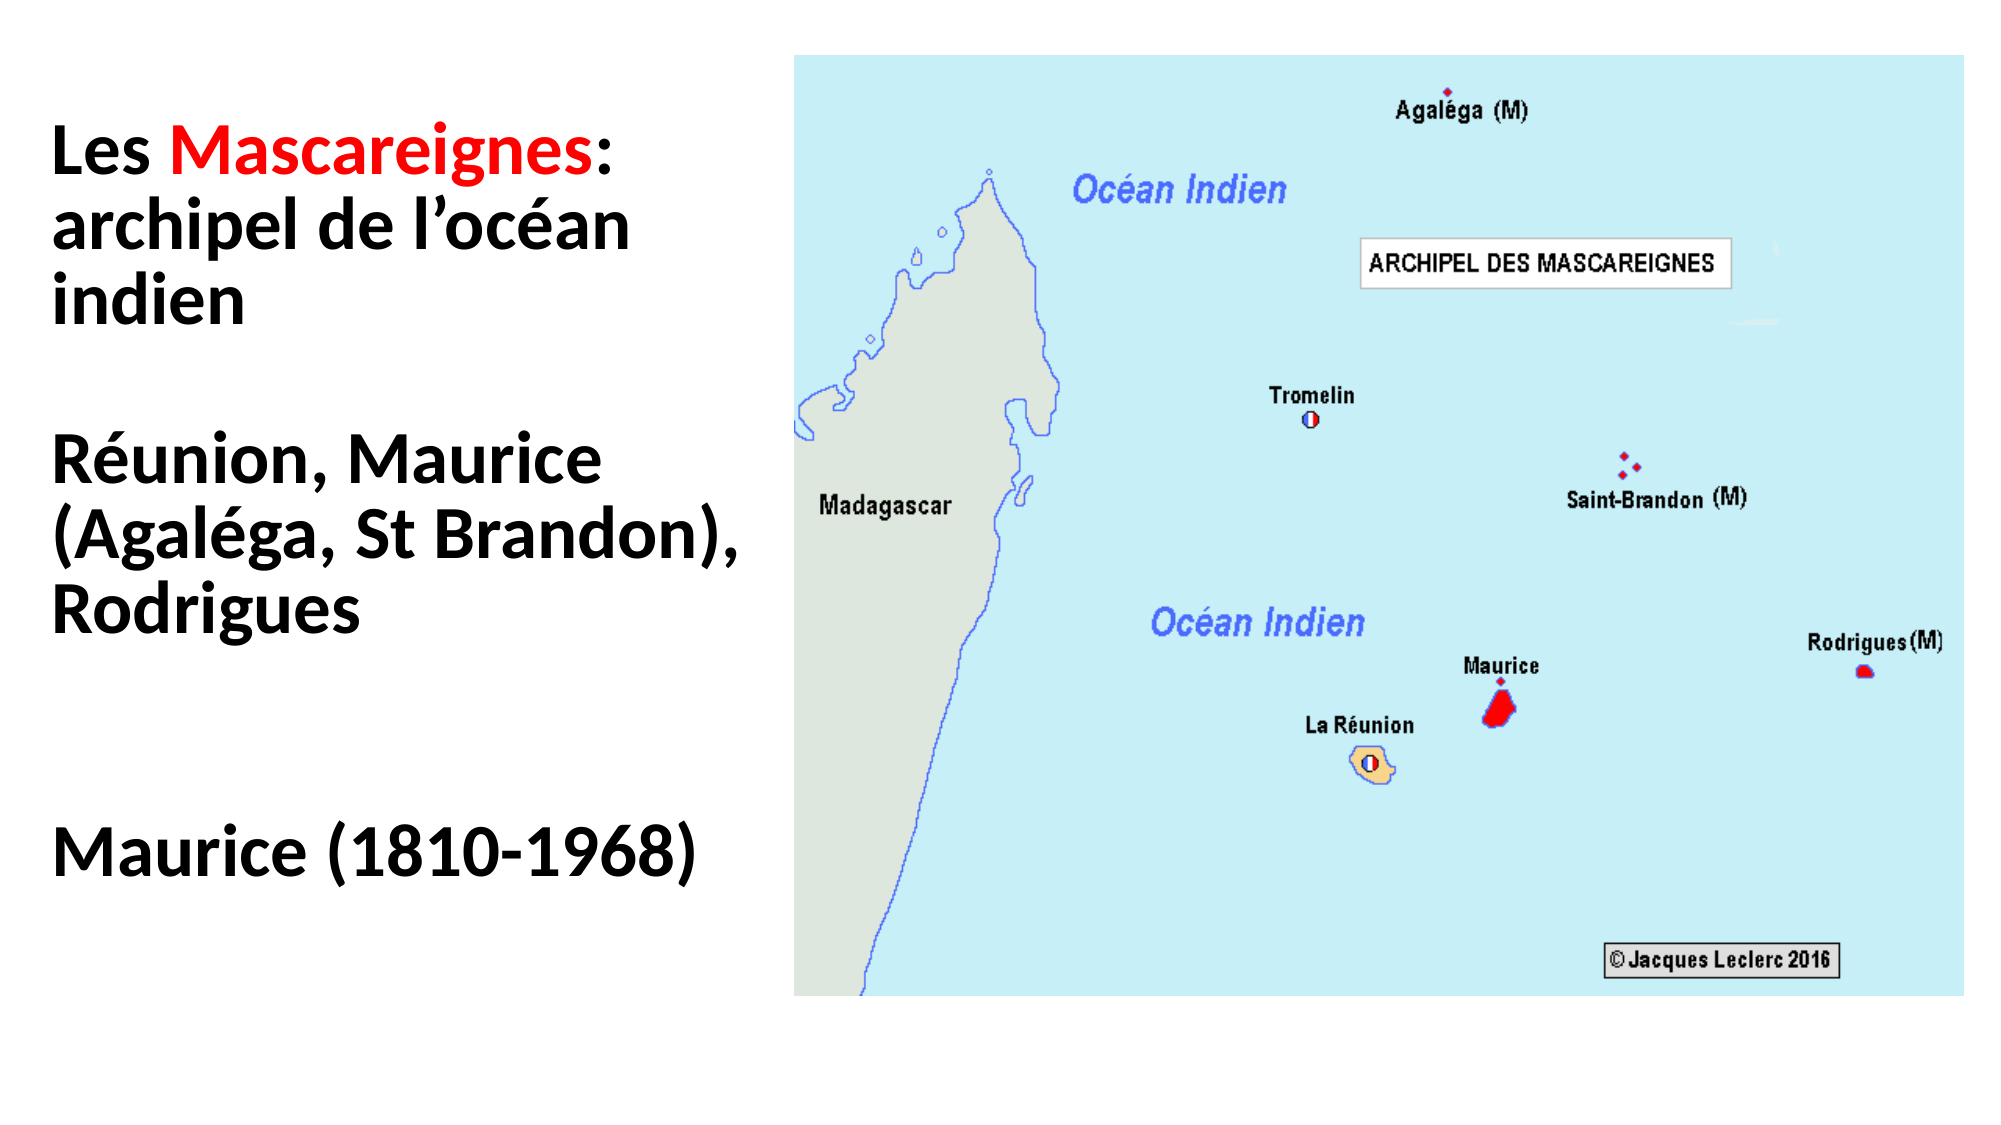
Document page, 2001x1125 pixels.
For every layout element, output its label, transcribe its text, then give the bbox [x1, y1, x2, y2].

text_box Les Mascareignes: archipel de l’océan indien Réunion, Maurice (Agaléga, St Brandon), Rodrigues Maurice (1810-1968) [36, 110, 814, 1026]
picture [794, 55, 1964, 996]
